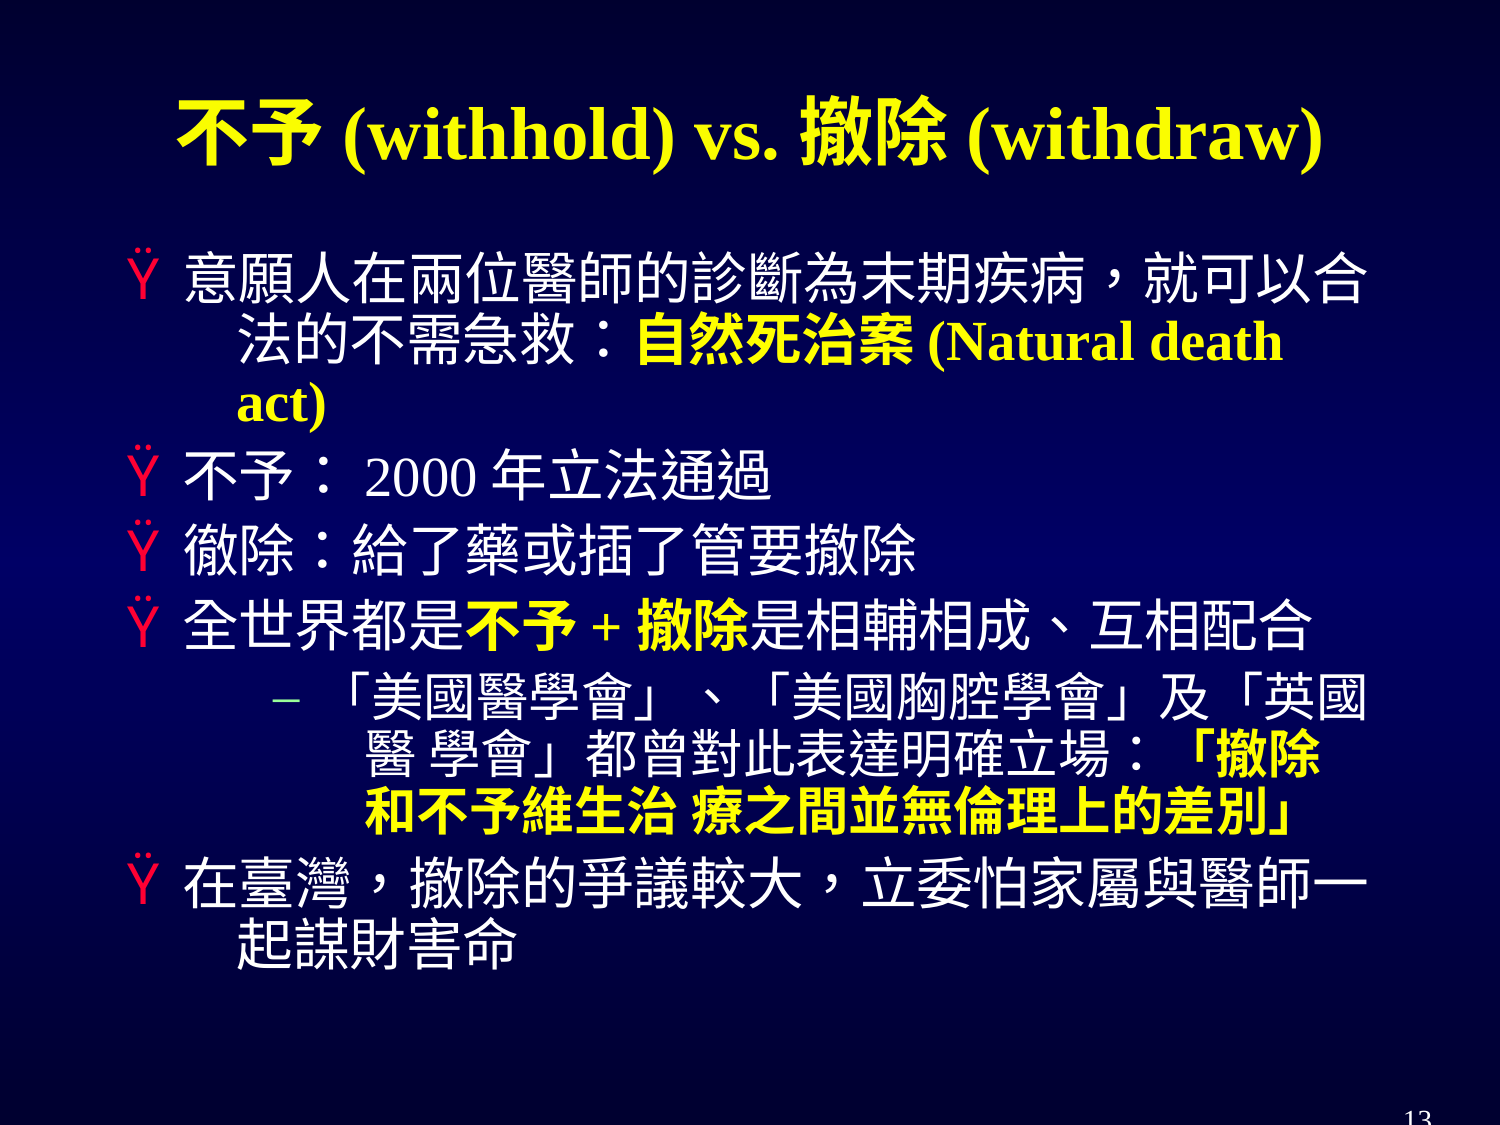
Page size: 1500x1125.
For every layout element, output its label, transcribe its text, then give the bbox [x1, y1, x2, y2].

text_box [1387, 1093, 1491, 1118]
list 意願人在兩位醫師的診斷為末期疾病，就可以合法的不需急救：自然死治案(Natural death act) 不予：2000年立法通過 徹除：給了藥或插了管要撤除 全世界都是不予+撤除是相輔相成、互相配合 「美國醫學會」、「美國胸腔學會」及「英國醫 學會」都曾對此表達明確立場：「撤除和不予維生治 療之間並無倫理上的差別」 在臺灣，撤除的爭議較大，立委怕家屬與醫師一起謀財害命 [112, 243, 1388, 1044]
title 不予(withhold) vs.撤除(withdraw) [112, 62, 1388, 197]
